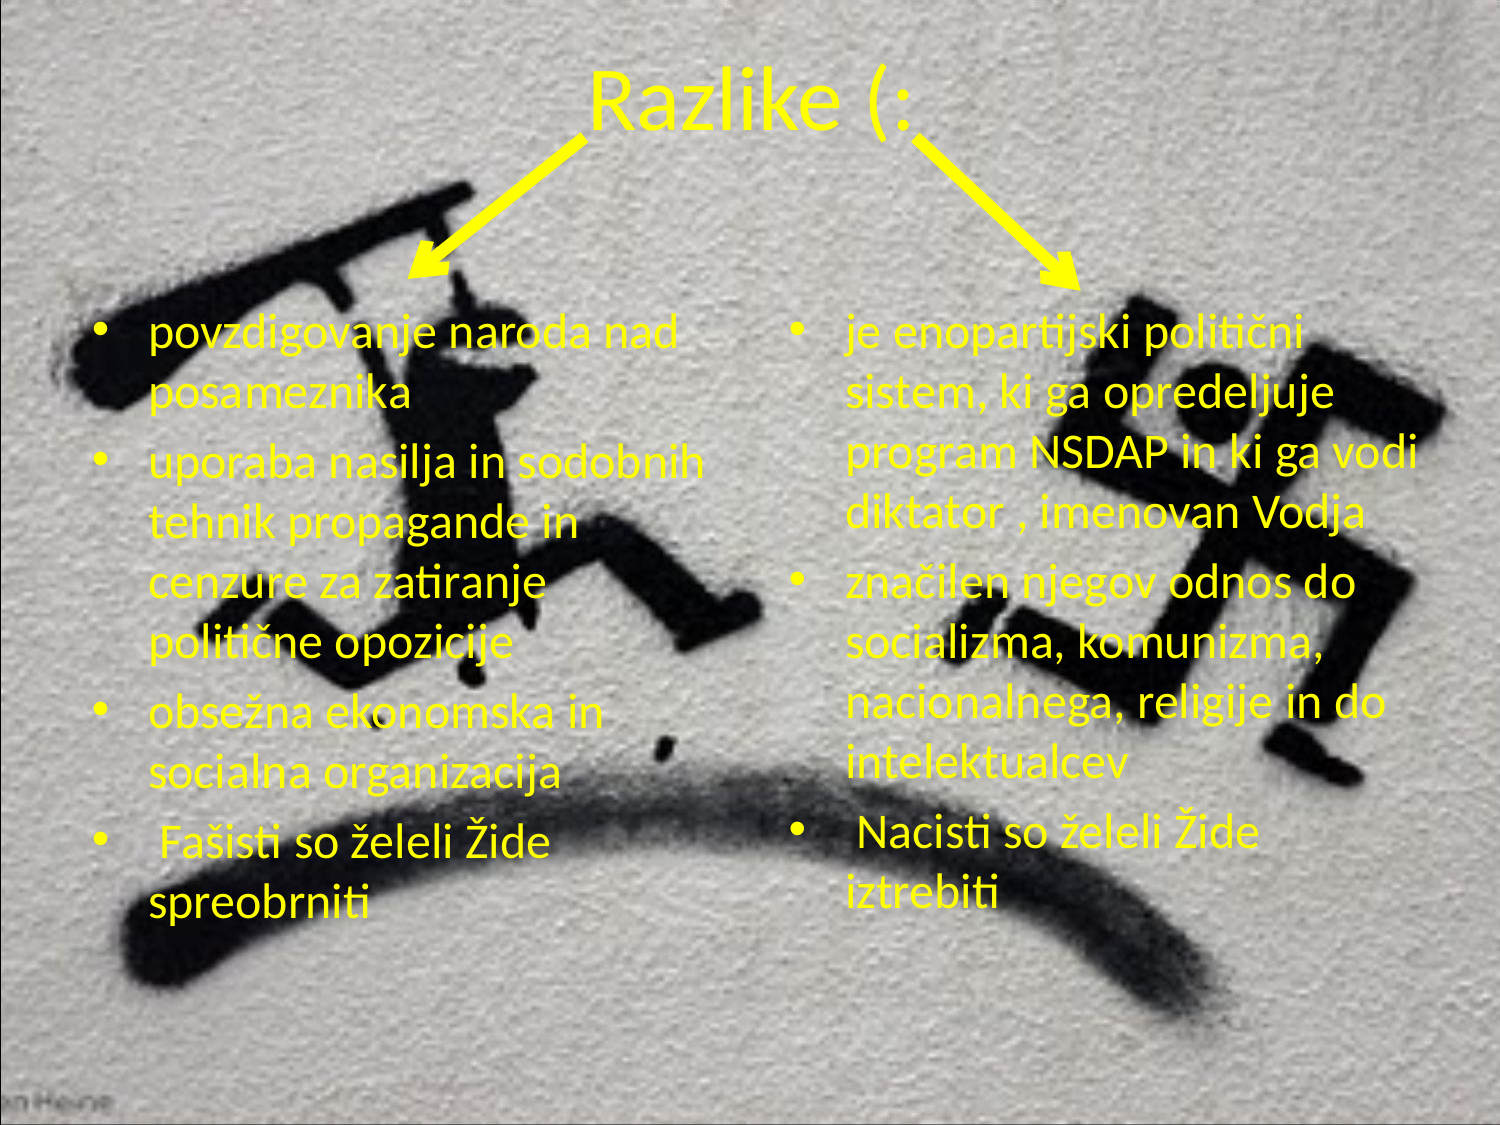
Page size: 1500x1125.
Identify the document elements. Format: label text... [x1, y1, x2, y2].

picture [0, 0, 1500, 1125]
title Razlike (: [76, 0, 1427, 188]
list povzdigovanje naroda nad posameznika uporaba nasilja in sodobnih tehnik propagande in cenzure za zatiranje politične opozicije obsežna ekonomska in socialna organizacija Fašisti so želeli Žide spreobrniti [76, 290, 740, 1034]
list je enopartijski politični sistem, ki ga opredeljuje program NSDAP in ki ga vodi diktator , imenovan Vodja značilen njegov odnos do socializma, komunizma, nacionalnega, religije in do intelektualcev Nacisti so želeli Žide iztrebiti [773, 290, 1437, 1034]
